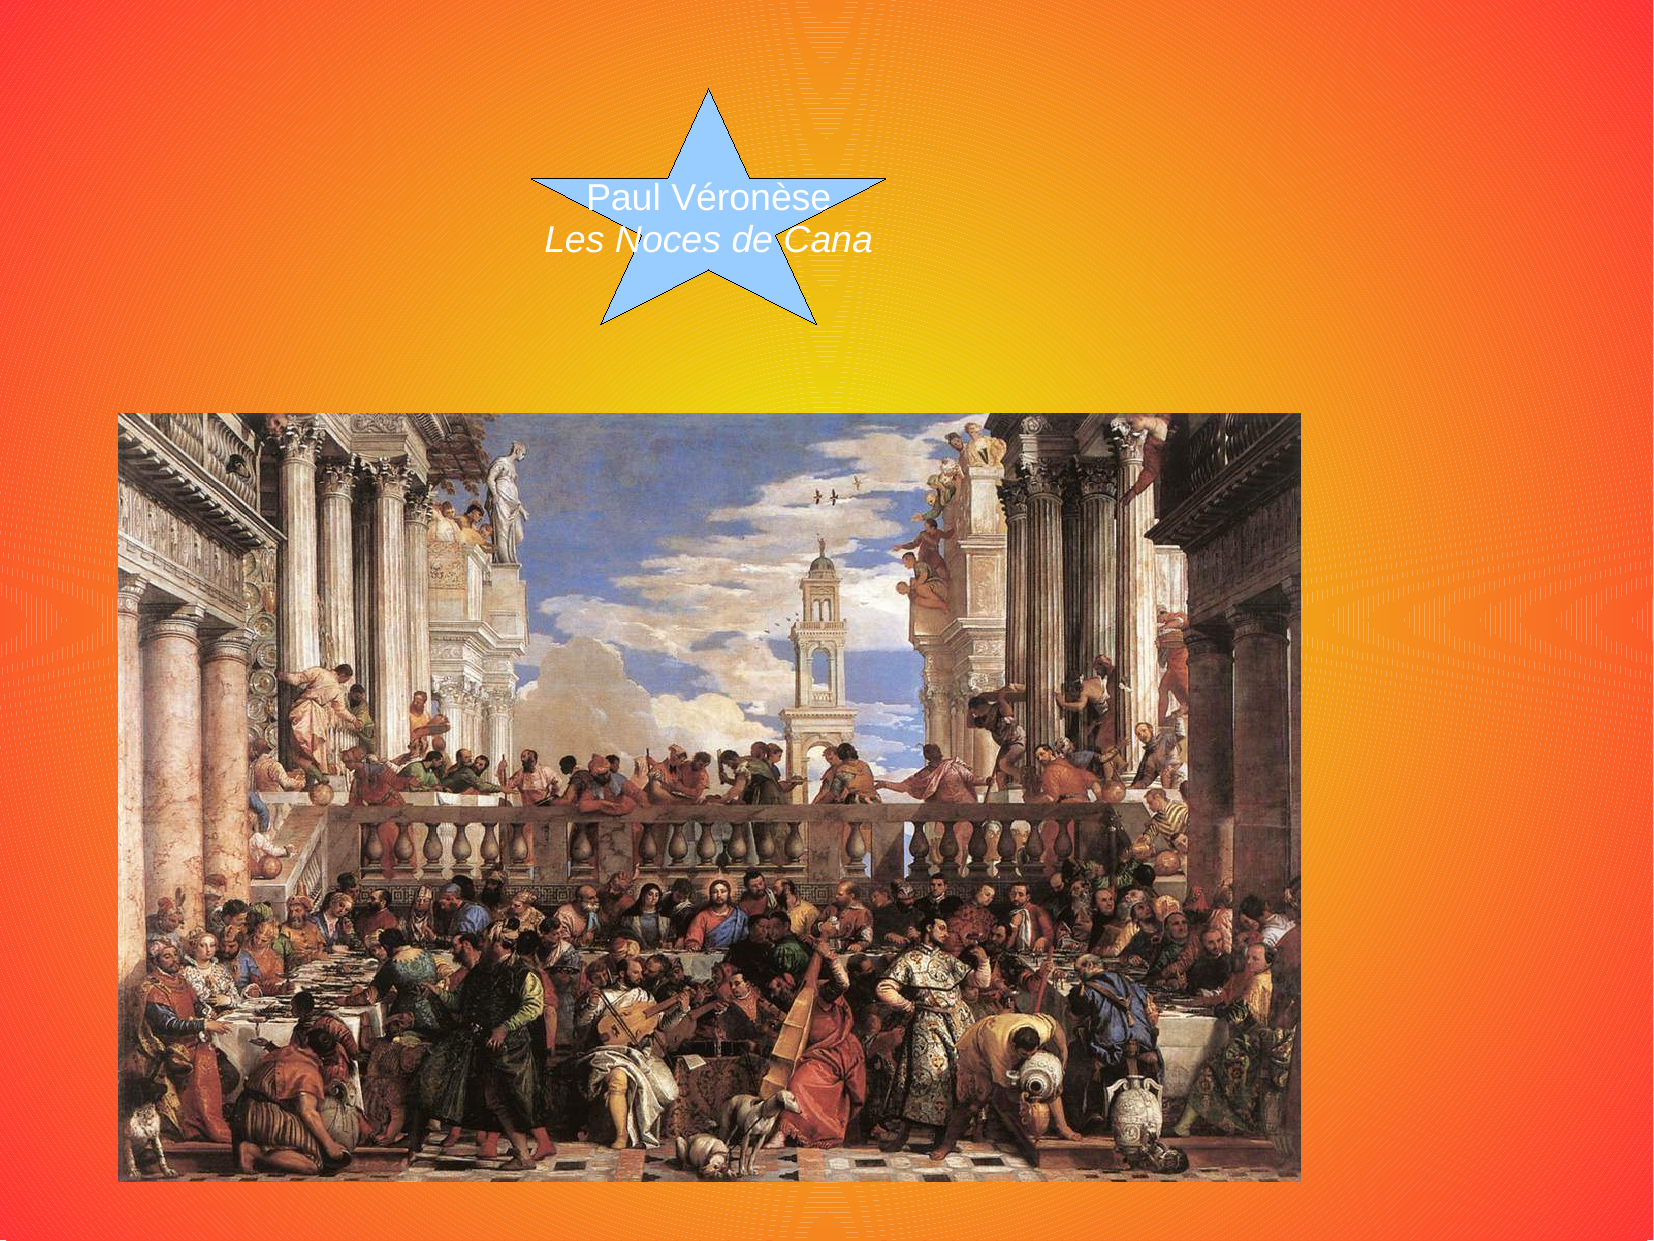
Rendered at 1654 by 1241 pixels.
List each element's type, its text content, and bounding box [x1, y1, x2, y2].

text_box Paul Véronèse Les Noces de Cana [531, 88, 886, 325]
picture [118, 413, 1301, 1182]
